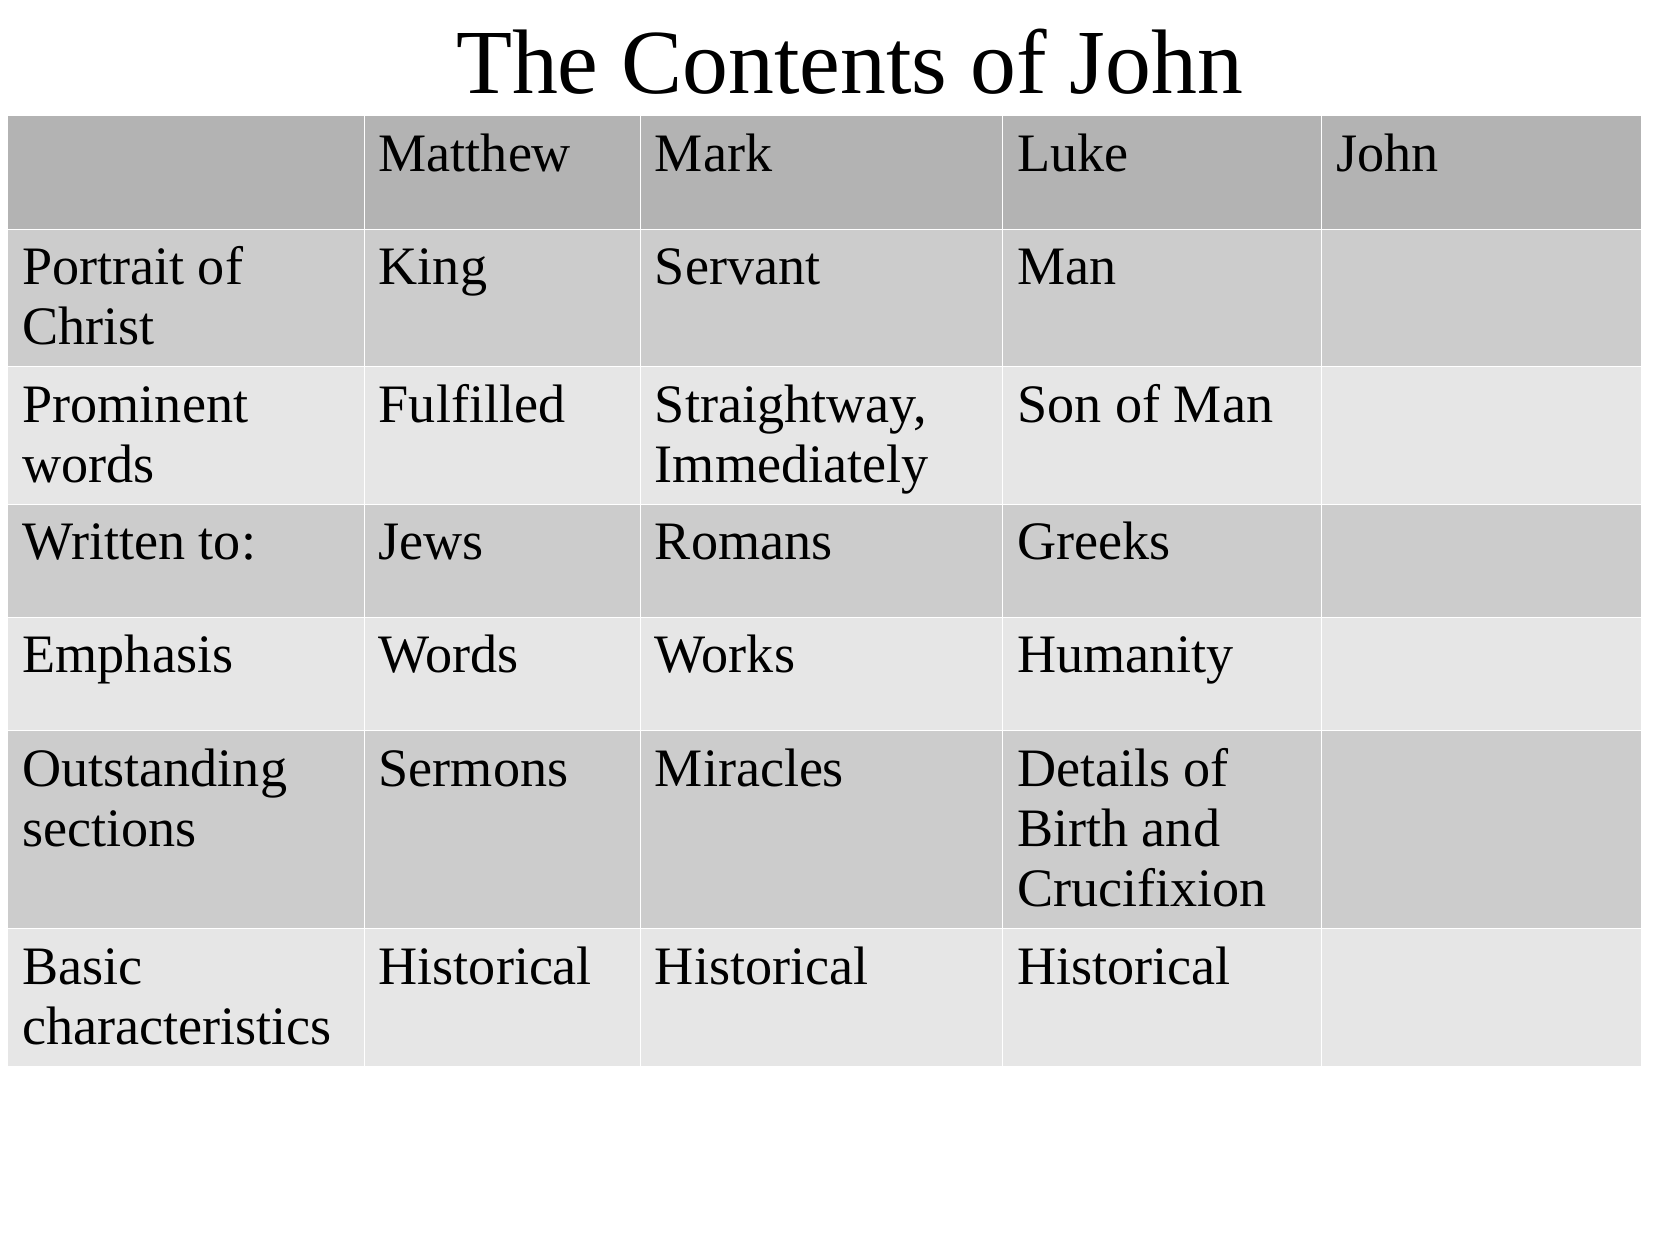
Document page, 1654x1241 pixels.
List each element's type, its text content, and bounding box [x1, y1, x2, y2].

table_cell [1322, 230, 1641, 366]
table_cell Jews [365, 505, 640, 617]
table_cell King [365, 230, 640, 366]
table_cell Son of Man [1003, 367, 1321, 504]
table_cell Historical [641, 929, 1002, 1066]
table_cell Servant [641, 230, 1002, 366]
table_cell Words [365, 618, 640, 730]
table_cell Sermons [365, 731, 640, 928]
table_header Mark [641, 116, 1002, 229]
table_header [8, 116, 364, 229]
table_cell Fulfilled [365, 367, 640, 504]
table_header John [1322, 116, 1641, 229]
table_cell [1322, 731, 1641, 928]
table_cell Greeks [1003, 505, 1321, 617]
table_cell Humanity [1003, 618, 1321, 730]
table_cell Basic characteristics [8, 929, 364, 1066]
table_cell [1322, 929, 1641, 1066]
table_cell Historical [365, 929, 640, 1066]
table_cell Miracles [641, 731, 1002, 928]
table_cell Man [1003, 230, 1321, 366]
table_cell Works [641, 618, 1002, 730]
table_cell Straightway, Immediately [641, 367, 1002, 504]
table_cell [1322, 618, 1641, 730]
table_cell [1322, 367, 1641, 504]
table_cell Historical [1003, 929, 1321, 1066]
table_cell Details of Birth and Crucifixion [1003, 731, 1321, 928]
table_cell Emphasis [8, 618, 364, 730]
table_cell [1322, 505, 1641, 617]
table_cell Prominent words [8, 367, 364, 504]
table_header Luke [1003, 116, 1321, 229]
table_header Matthew [365, 116, 640, 229]
table_cell Portrait of Christ [8, 230, 364, 366]
table_cell Outstanding sections [8, 731, 364, 928]
text_box The Contents of John [55, 4, 1646, 1115]
table_cell Romans [641, 505, 1002, 617]
table_cell Written to: [8, 505, 364, 617]
